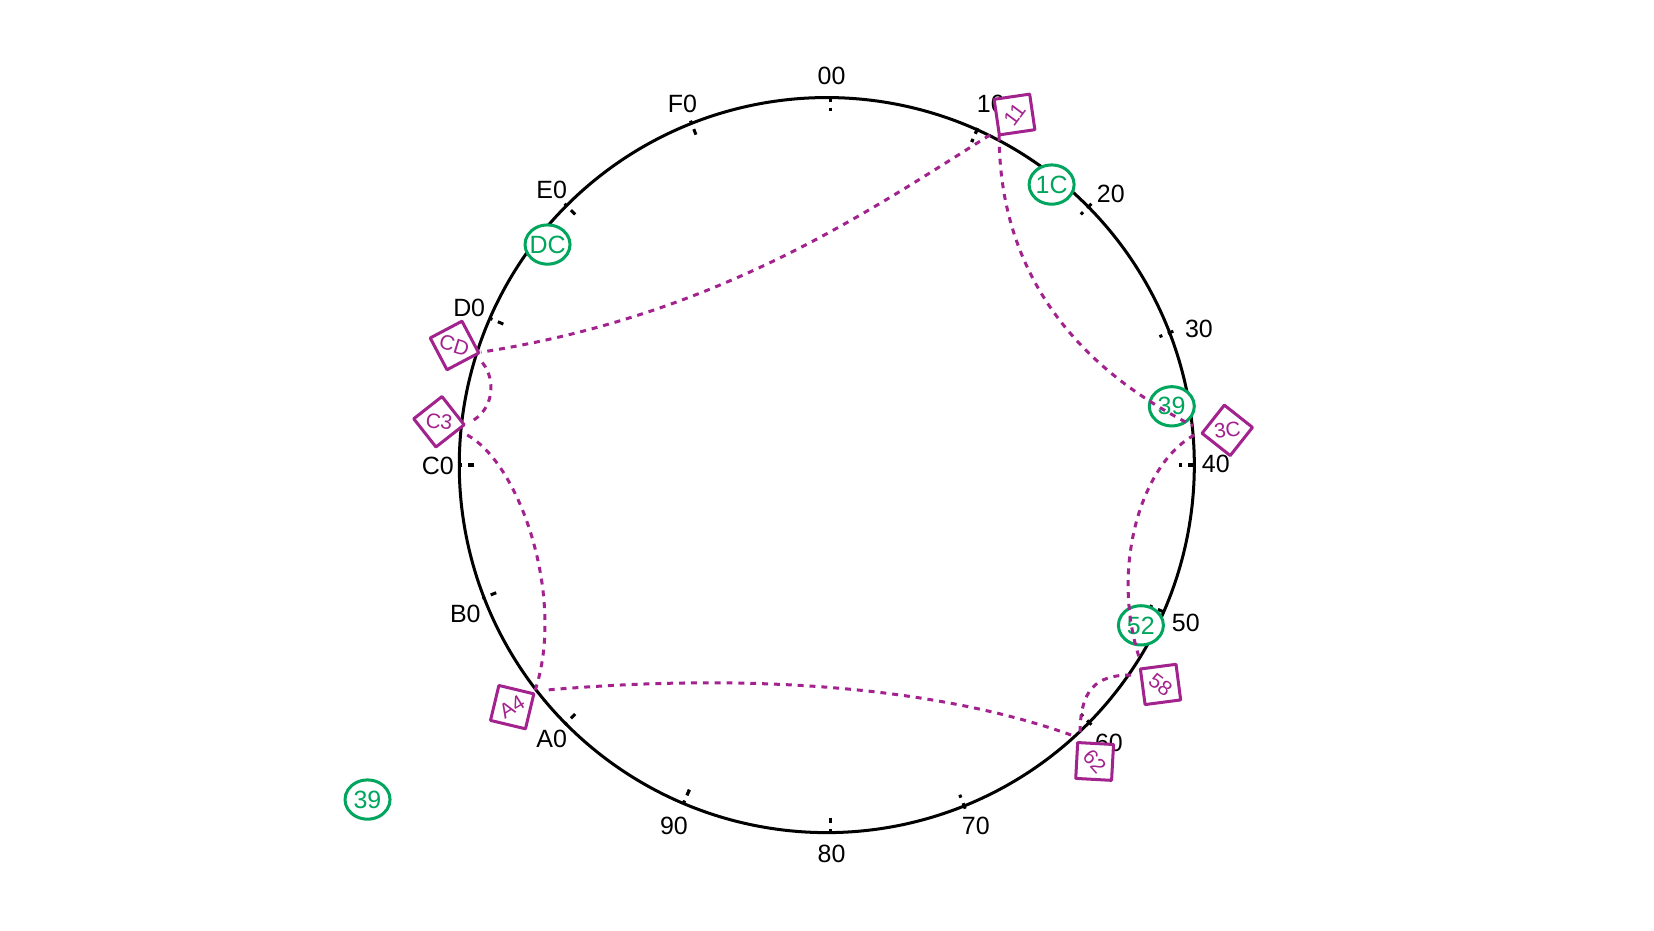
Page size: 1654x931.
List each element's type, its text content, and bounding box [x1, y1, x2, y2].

text_box 11 [994, 94, 1035, 135]
text_box E0 [536, 175, 568, 204]
text_box D0 [453, 294, 486, 323]
text_box 52 [1118, 605, 1164, 645]
text_box 40 [1201, 450, 1231, 479]
text_box A4 [490, 685, 534, 729]
text_box DC [525, 224, 571, 265]
text_box 30 [1185, 315, 1214, 344]
text_box 60 [1095, 729, 1124, 758]
text_box C3 [413, 396, 465, 447]
text_box 39 [1149, 386, 1195, 426]
text_box 50 [1171, 609, 1201, 638]
text_box 10 [976, 90, 1006, 119]
text_box 1C [1029, 164, 1075, 205]
text_box 39 [345, 779, 391, 820]
text_box C0 [421, 451, 455, 481]
text_box F0 [667, 90, 698, 119]
text_box 3C [1202, 405, 1253, 456]
text_box B0 [450, 600, 481, 629]
text_box 58 [1140, 664, 1181, 705]
text_box CD [430, 321, 479, 370]
text_box 70 [961, 811, 991, 841]
text_box A0 [536, 724, 568, 753]
text_box 62 [1075, 742, 1114, 781]
text_box 80 [817, 840, 846, 869]
text_box 90 [660, 811, 689, 841]
text_box 00 [817, 61, 846, 91]
text_box 20 [1096, 180, 1126, 209]
